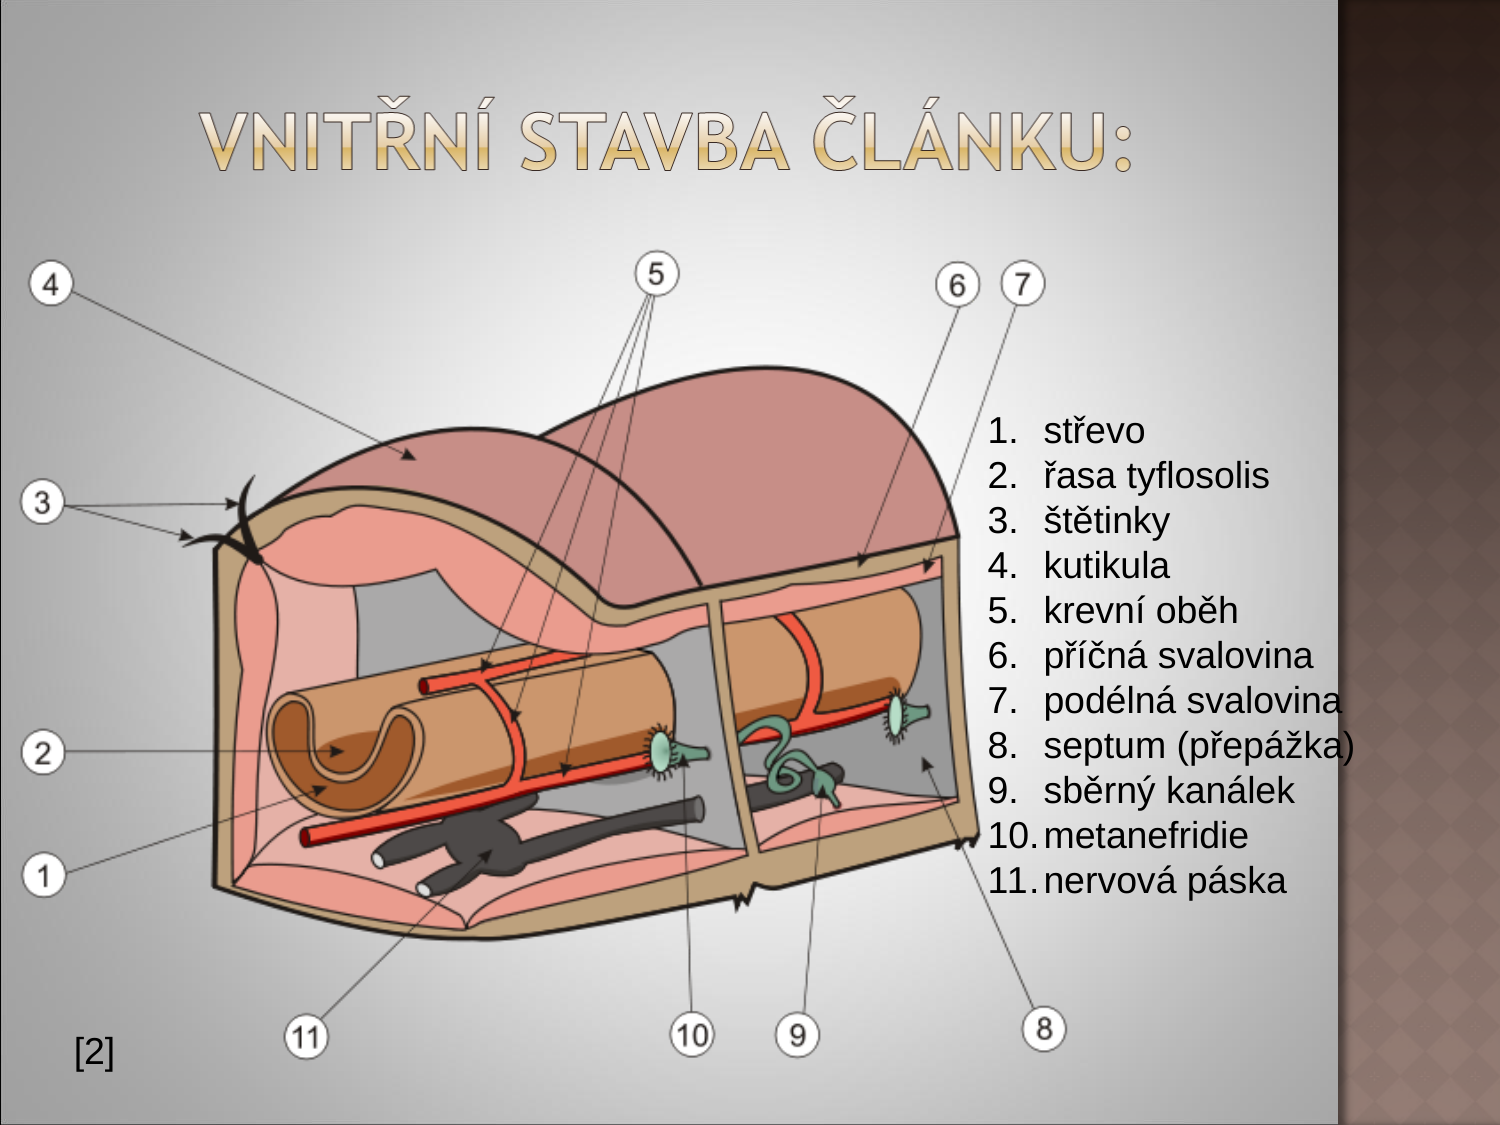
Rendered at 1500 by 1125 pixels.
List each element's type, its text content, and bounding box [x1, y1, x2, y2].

text_box [73, 52, 1265, 189]
text_box [2] [58, 1019, 131, 1080]
text_box [0, 246, 1101, 1065]
picture [0, 0, 1500, 1125]
text_box střevo řasa tyflosolis štětinky kutikula krevní oběh příčná svalovina podélná svalovina septum (přepážka) sběrný kanálek metanefridie nervová páska [972, 398, 1410, 909]
